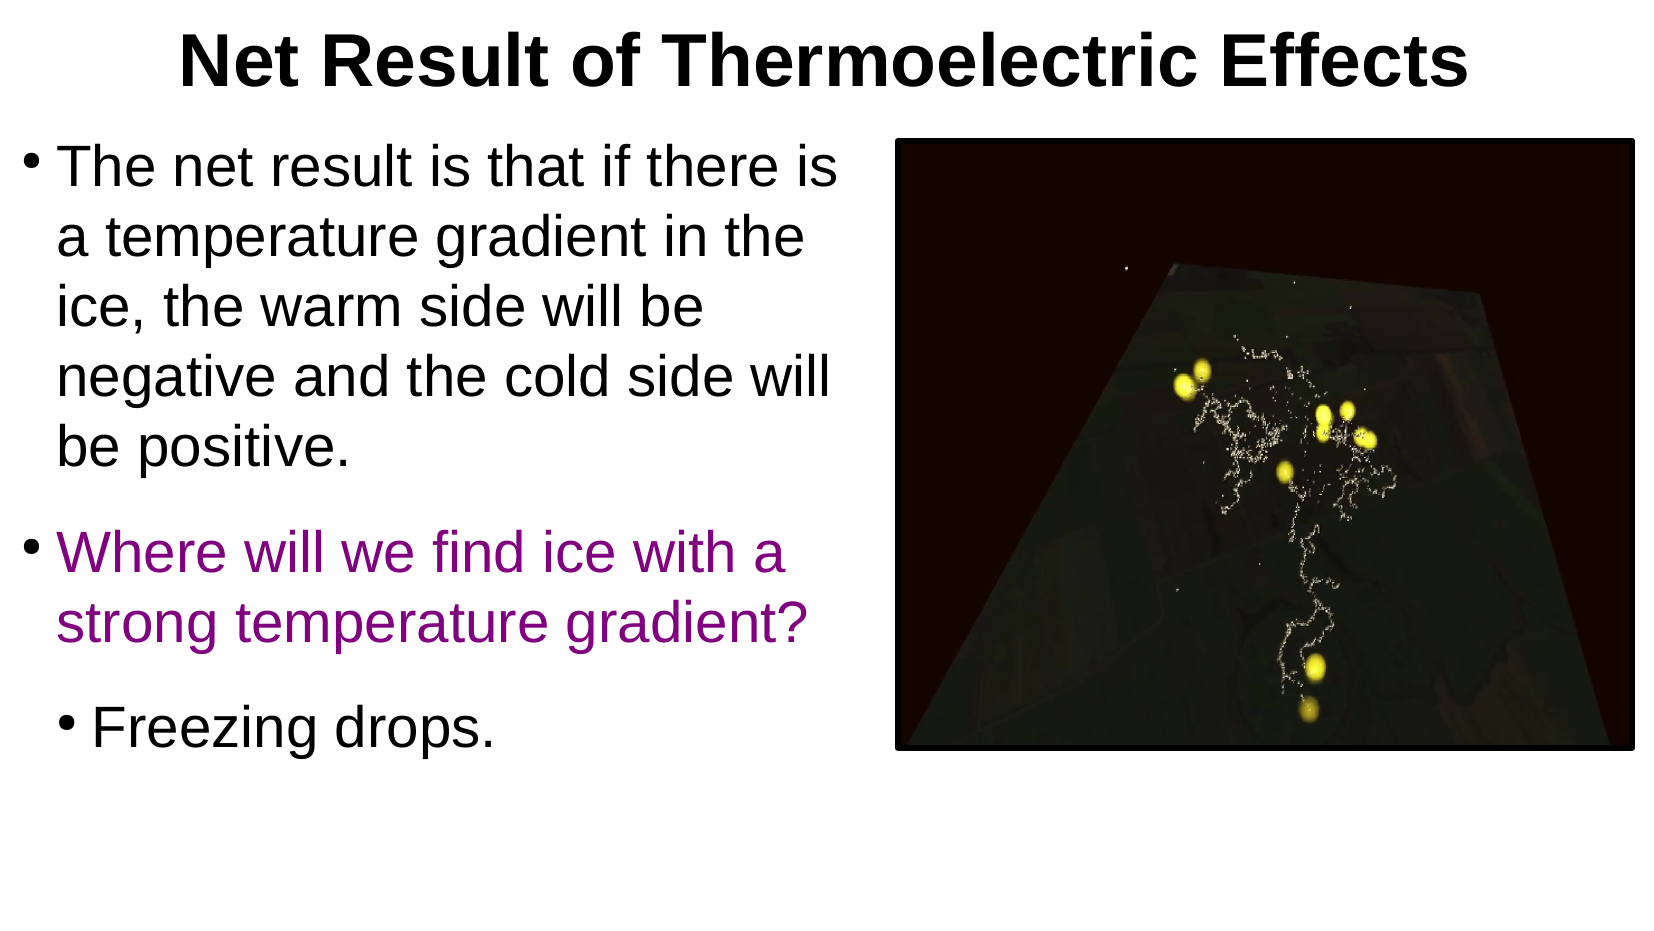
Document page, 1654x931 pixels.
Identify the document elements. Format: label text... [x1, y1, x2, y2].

text_box The net result is that if there is a temperature gradient in the ice, the warm side will be negative and the cold side will be positive. Where will we find ice with a strong temperature gradient? Freezing drops. [0, 120, 863, 768]
title Net Result of Thermoelectric Effects [0, 5, 1654, 107]
picture [900, 144, 1630, 745]
